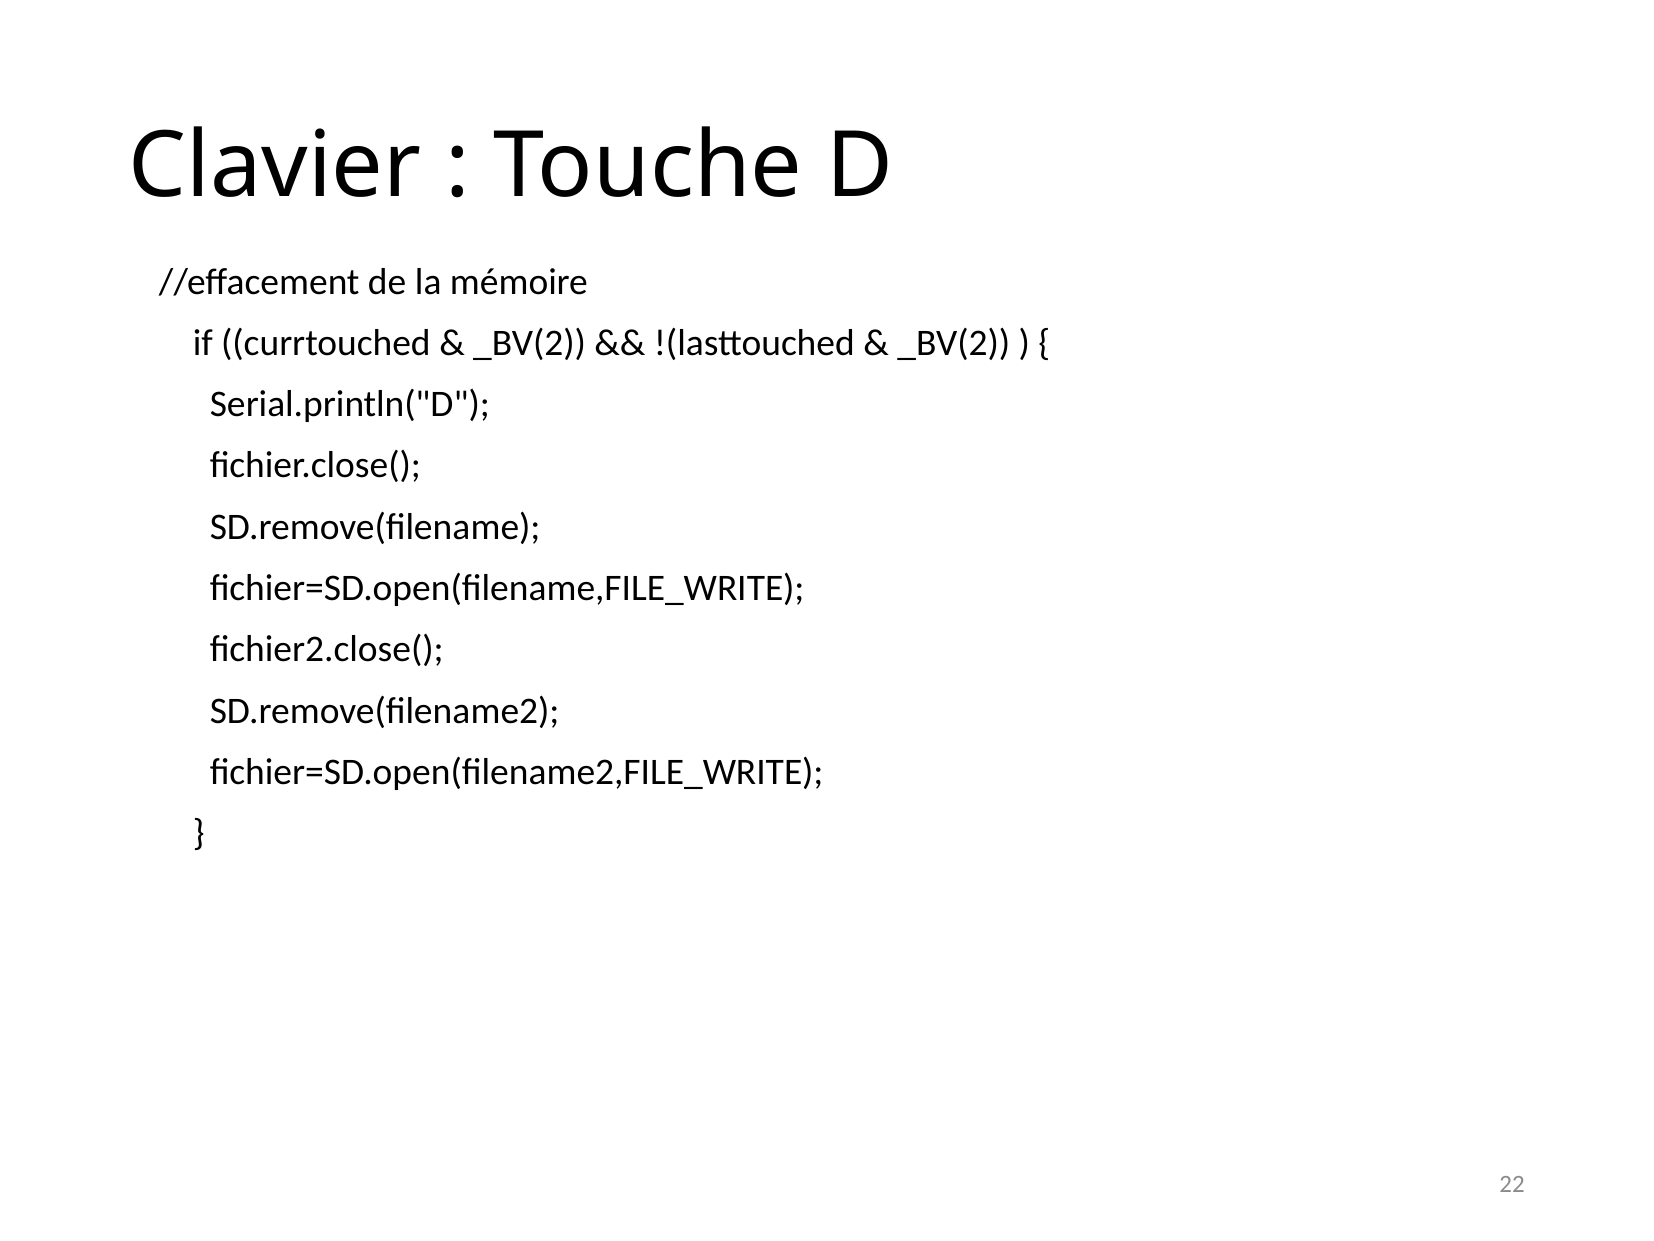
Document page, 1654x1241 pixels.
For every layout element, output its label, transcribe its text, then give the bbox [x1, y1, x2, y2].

slide_number <numéro> [1167, 1149, 1540, 1216]
list //effacement de la mémoire if ((currtouched & _BV(2)) && !(lasttouched & _BV(2)) ) { Serial.println("D"); fichier.close(); SD.remove(filename); fichier=SD.open(filename,FILE_WRITE); fichier2.close(); SD.remove(filename2); fichier=SD.open(filename2,FILE_WRITE); } [143, 269, 1337, 1004]
title Clavier : Touche D [113, 66, 1540, 269]
